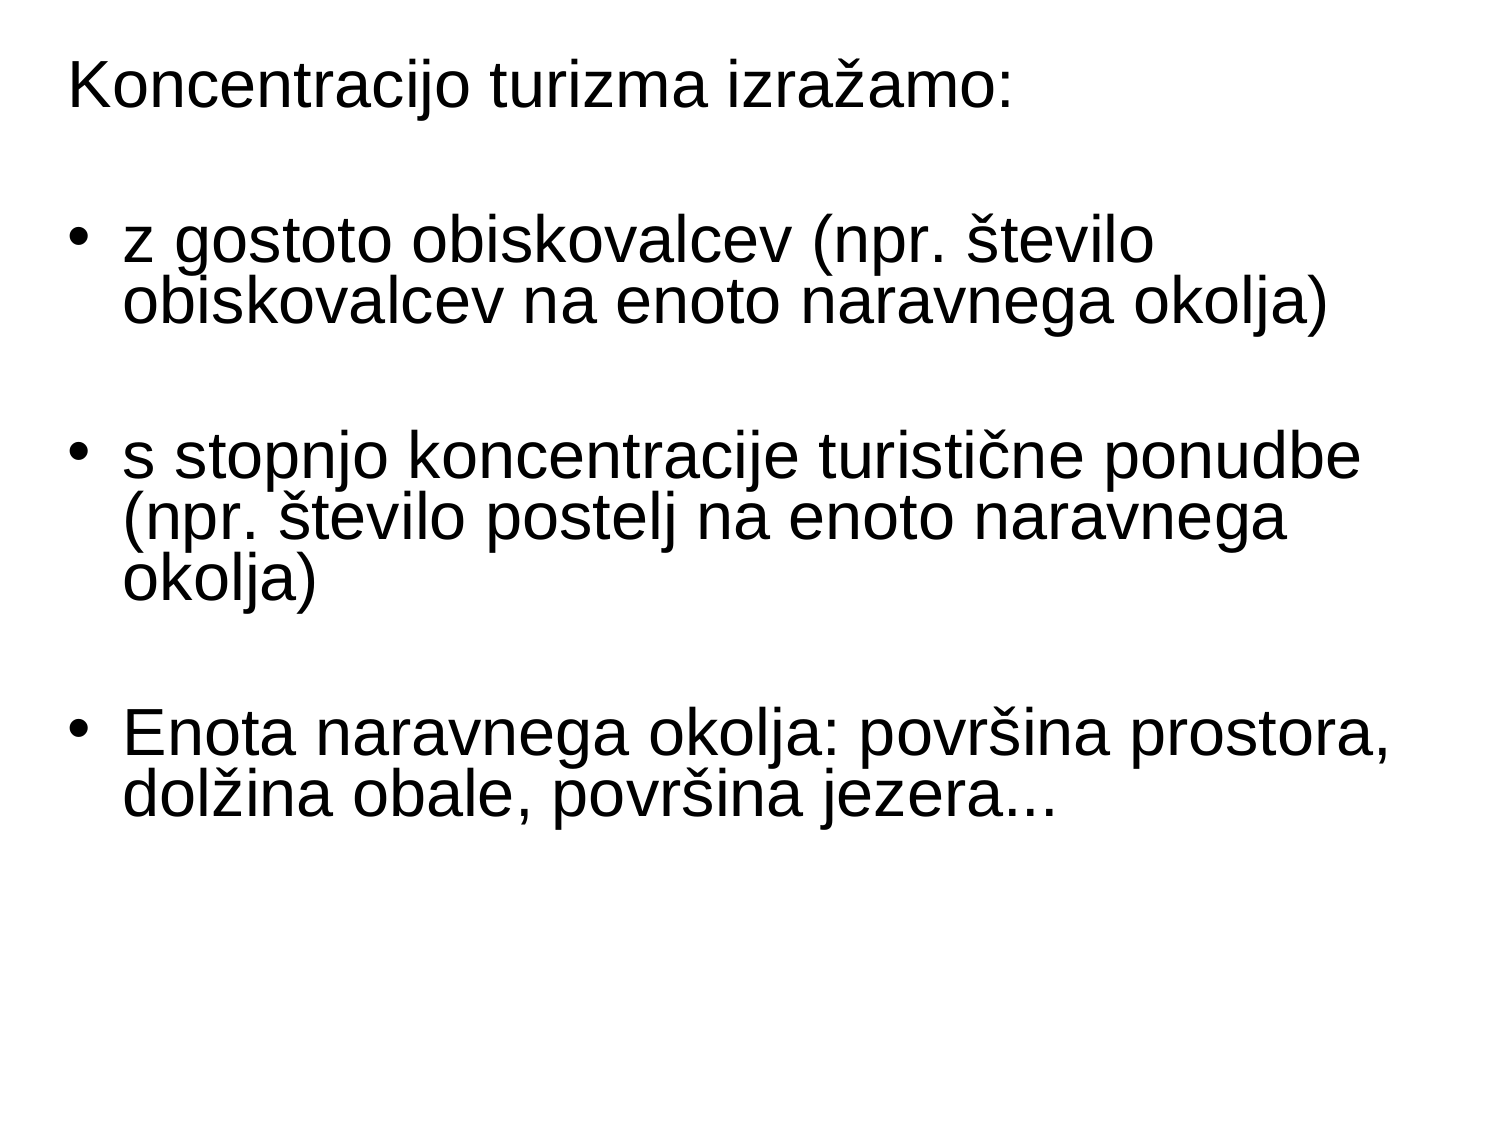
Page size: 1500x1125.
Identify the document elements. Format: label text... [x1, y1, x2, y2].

list Koncentracijo turizma izražamo: z gostoto obiskovalcev (npr. število obiskovalcev na enoto naravnega okolja) s stopnjo koncentracije turistične ponudbe (npr. število postelj na enoto naravnega okolja) Enota naravnega okolja: površina prostora, dolžina obale, površina jezera... [67, 59, 1418, 1093]
